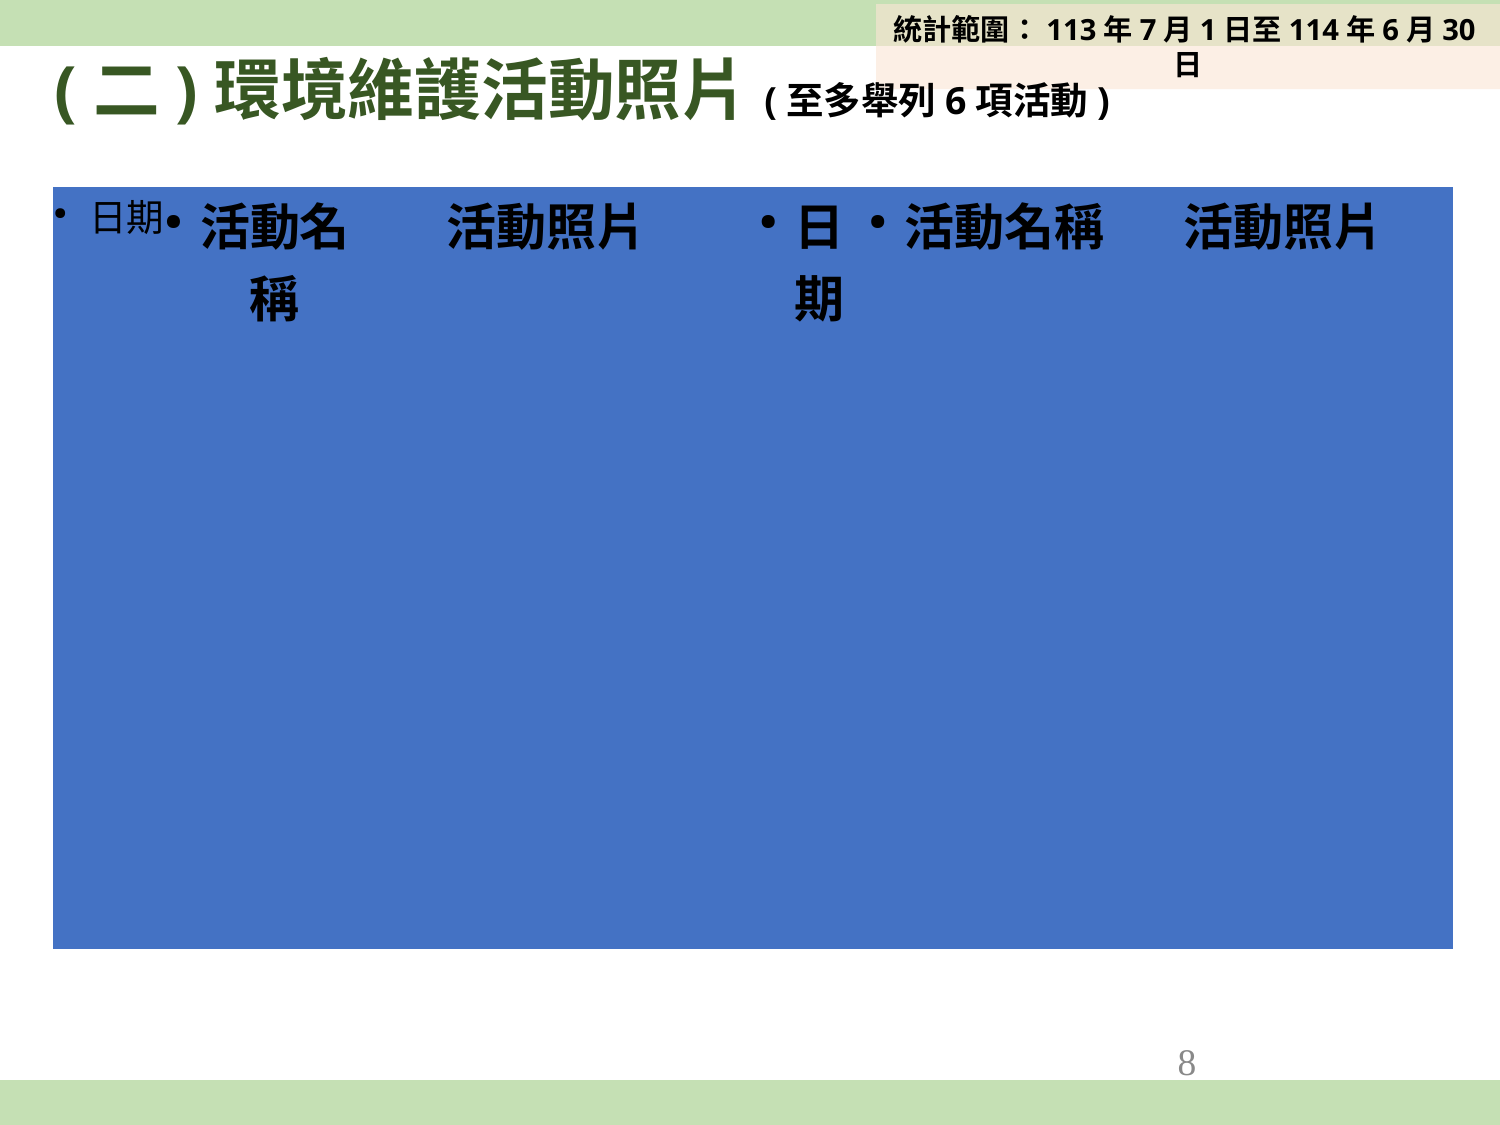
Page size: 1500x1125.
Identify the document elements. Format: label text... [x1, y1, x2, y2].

table_cell [164, 614, 350, 949]
table_cell [53, 614, 164, 949]
text_box (二)環境維護活動照片(至多舉列6項活動) [39, 49, 1389, 157]
table_header 活動名稱 [860, 187, 1113, 333]
table_header 活動照片 [350, 187, 744, 333]
table_cell [860, 333, 1113, 614]
table_cell [53, 333, 164, 614]
table_cell [1113, 614, 1453, 949]
table_cell [744, 614, 860, 949]
table_cell [350, 614, 744, 949]
text_box [1162, 1030, 1500, 1091]
table_cell [1113, 333, 1453, 614]
table_header 活動照片 [1113, 187, 1453, 333]
table_header 日期 [53, 187, 164, 333]
table_header 活動名稱 [164, 187, 350, 333]
table_cell [350, 333, 744, 614]
table_cell [860, 614, 1113, 949]
table_cell [164, 333, 350, 614]
table_header 日期 [744, 187, 860, 333]
table_cell [744, 333, 860, 614]
